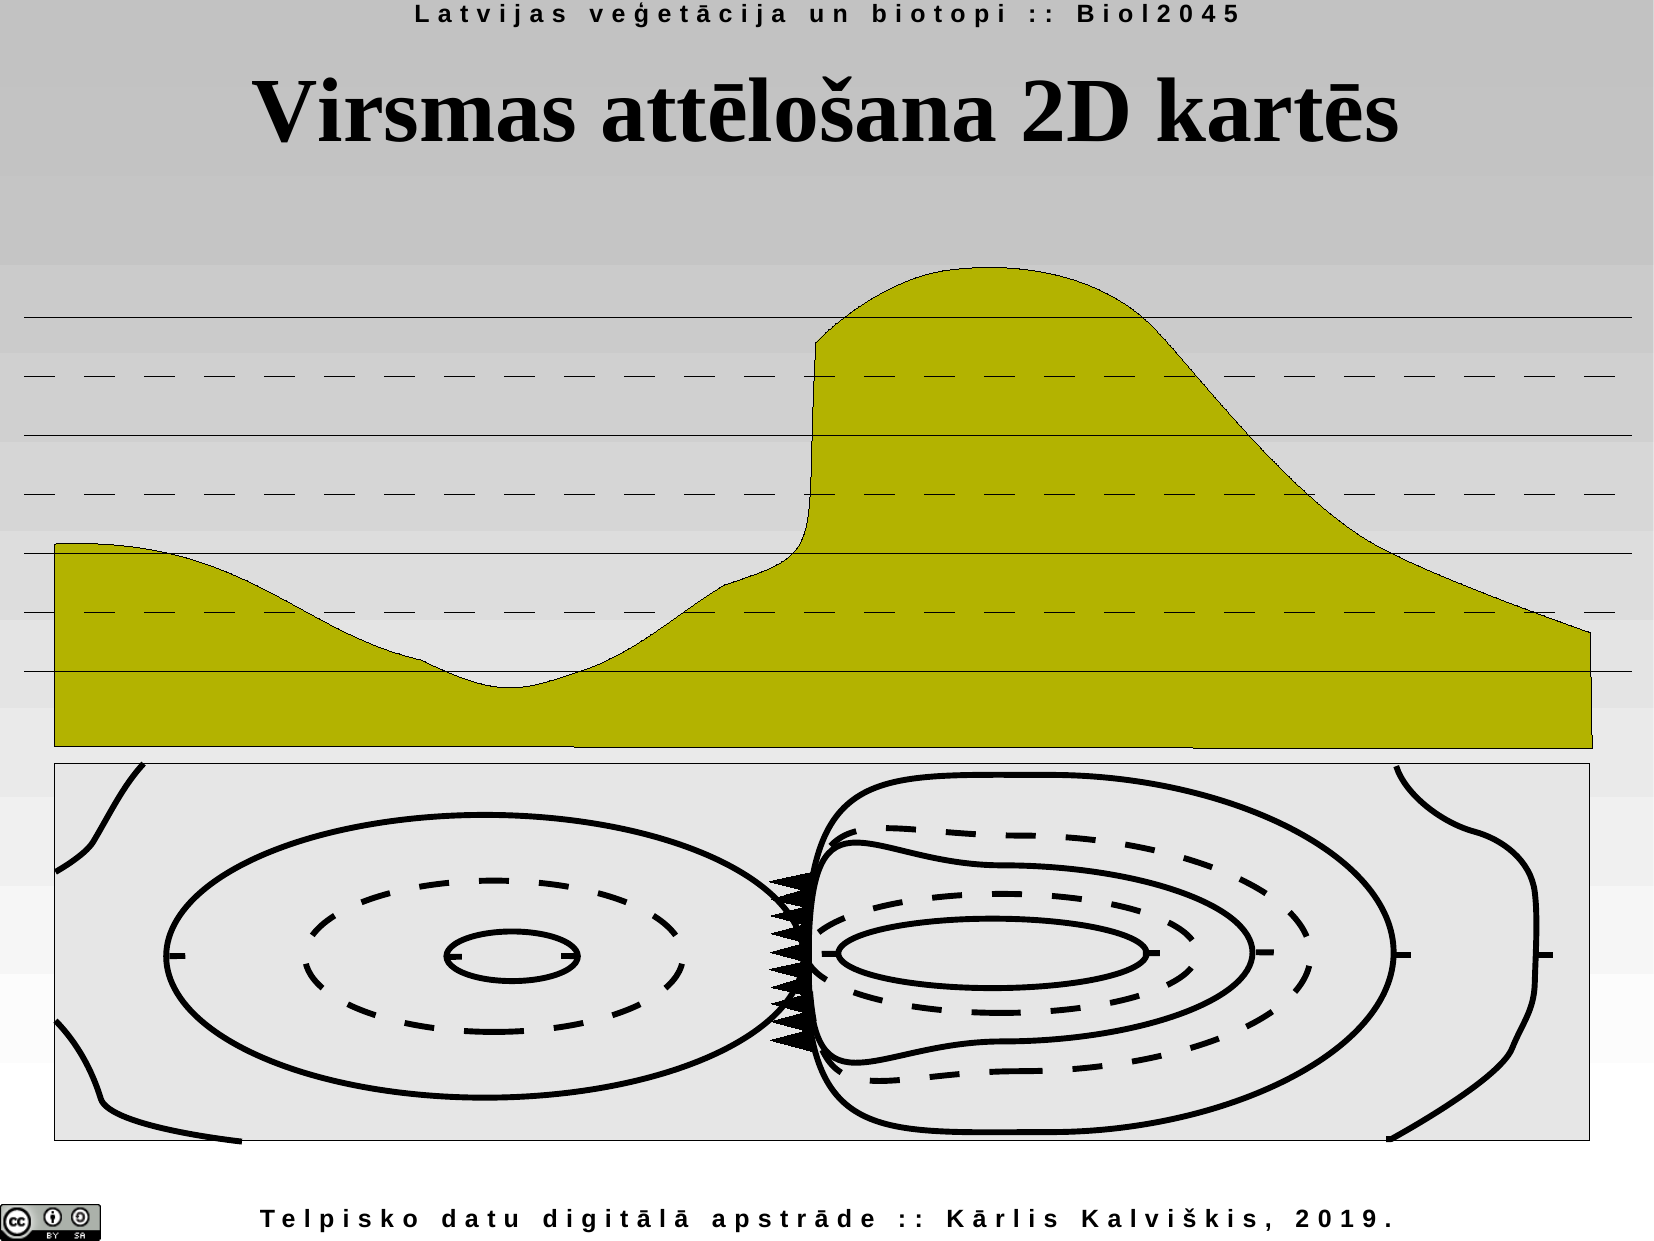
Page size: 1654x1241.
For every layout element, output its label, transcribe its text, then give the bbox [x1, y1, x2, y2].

text_box [54, 672, 1593, 749]
text_box [792, 436, 1392, 553]
text_box [54, 1025, 208, 1141]
title Virsmas attēlošana 2D kartēs [0, 59, 1654, 328]
picture [0, 0, 1654, 59]
text_box [844, 267, 1143, 317]
text_box [54, 543, 168, 553]
picture [450, 672, 574, 687]
text_box [580, 554, 1591, 671]
picture [0, 328, 1654, 1241]
text_box [54, 763, 1590, 1141]
text_box [54, 554, 446, 671]
picture [176, 554, 790, 671]
text_box [54, 763, 139, 868]
text_box [812, 318, 1249, 435]
